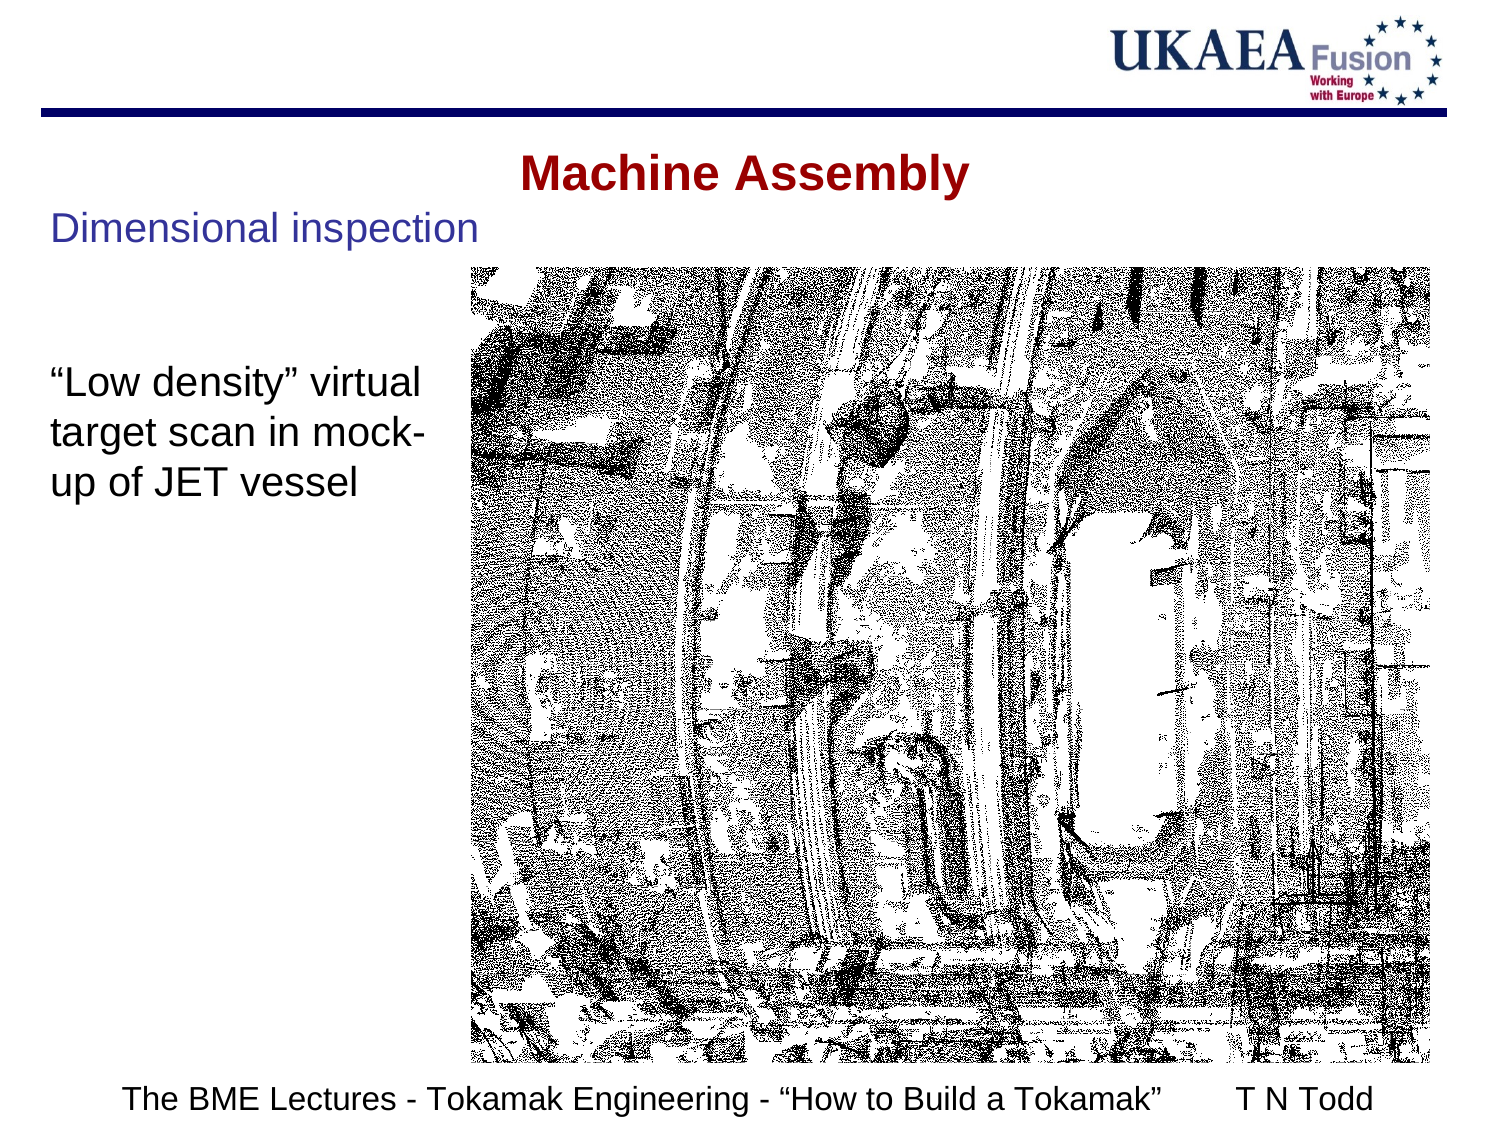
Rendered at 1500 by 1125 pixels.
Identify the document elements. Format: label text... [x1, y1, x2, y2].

text_box Machine Assembly [352, 132, 1138, 209]
picture [471, 267, 1430, 1063]
picture [1107, 15, 1443, 106]
text_box Dimensional inspection [35, 192, 495, 259]
text_box “Low density” virtual target scan in mock-up of JET vessel [35, 346, 445, 513]
